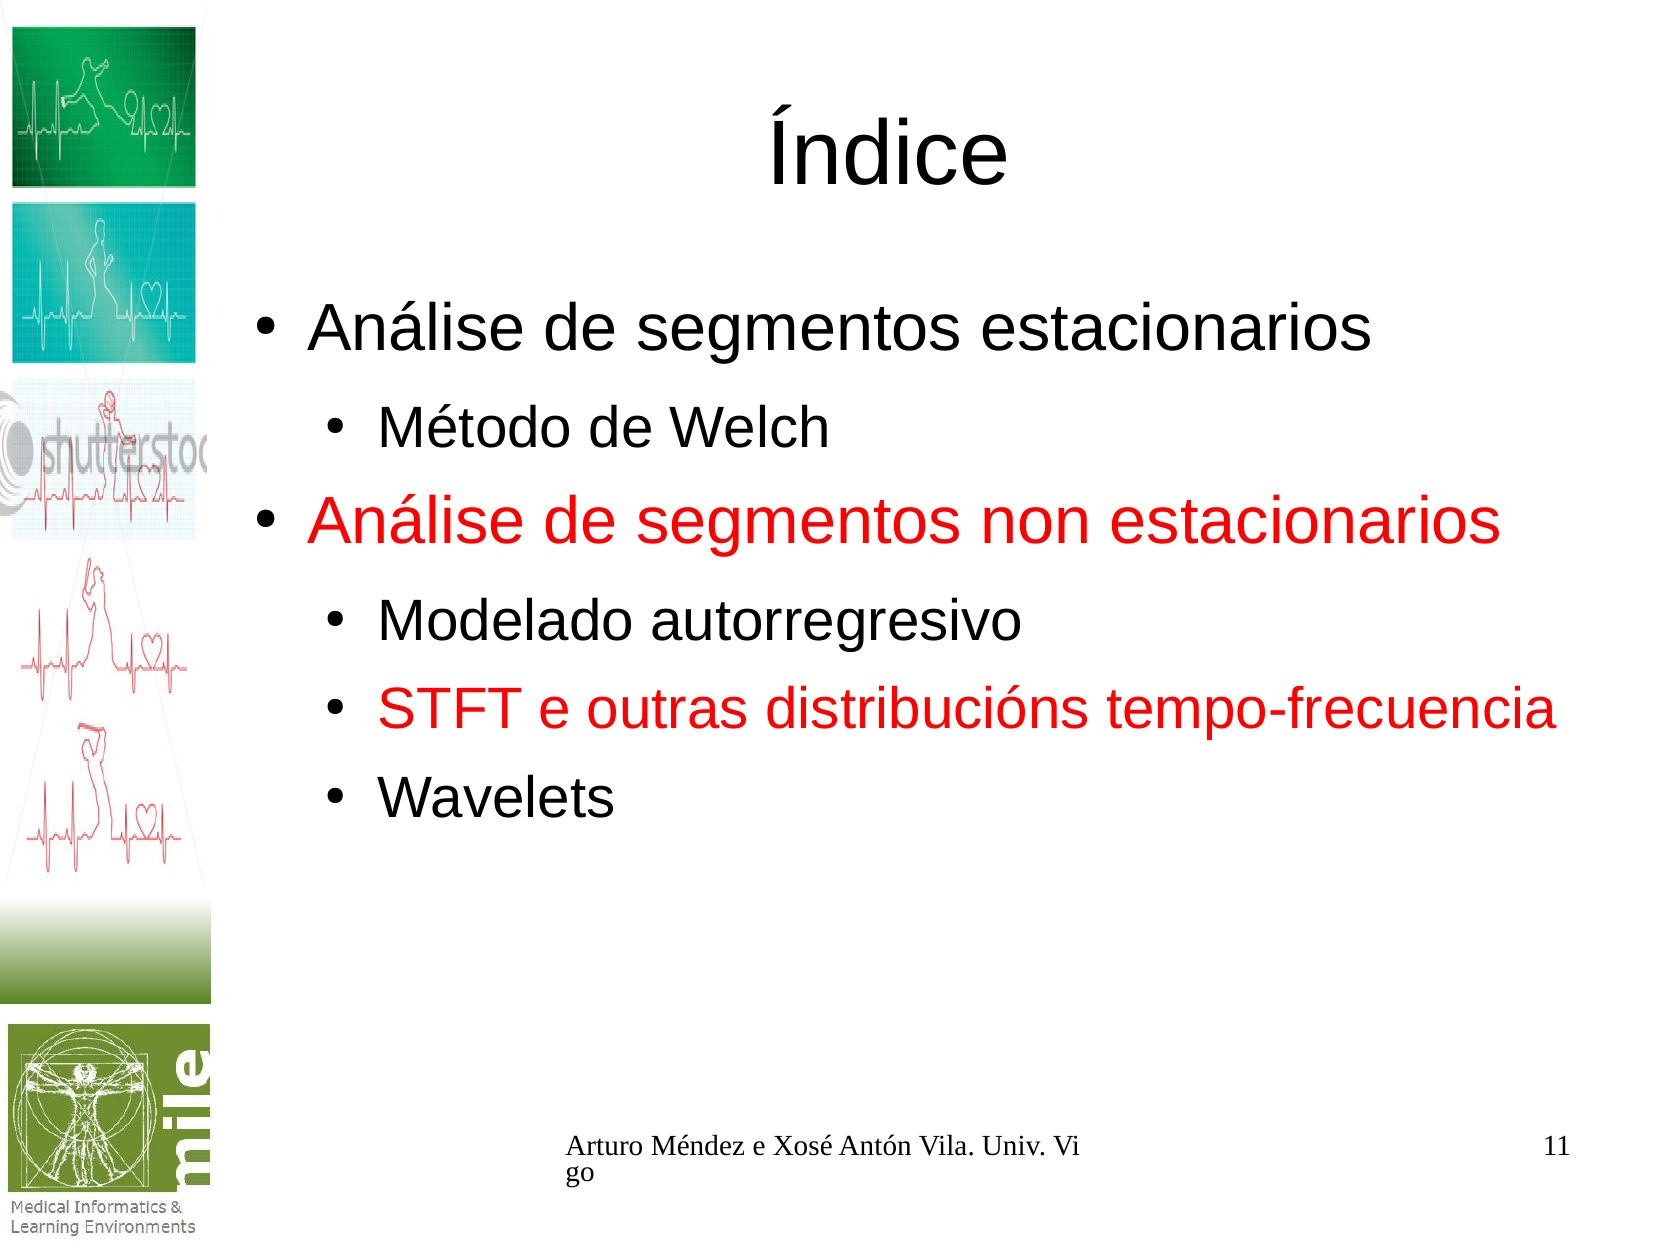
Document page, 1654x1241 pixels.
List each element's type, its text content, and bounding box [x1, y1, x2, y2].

list Análise de segmentos estacionarios Método de Welch Análise de segmentos non estacionarios Modelado autorregresivo STFT e outras distribucións tempo-frecuencia Wavelets [236, 290, 1571, 1109]
title Índice [206, 49, 1571, 257]
picture [0, 1008, 228, 1241]
picture [0, 0, 207, 886]
